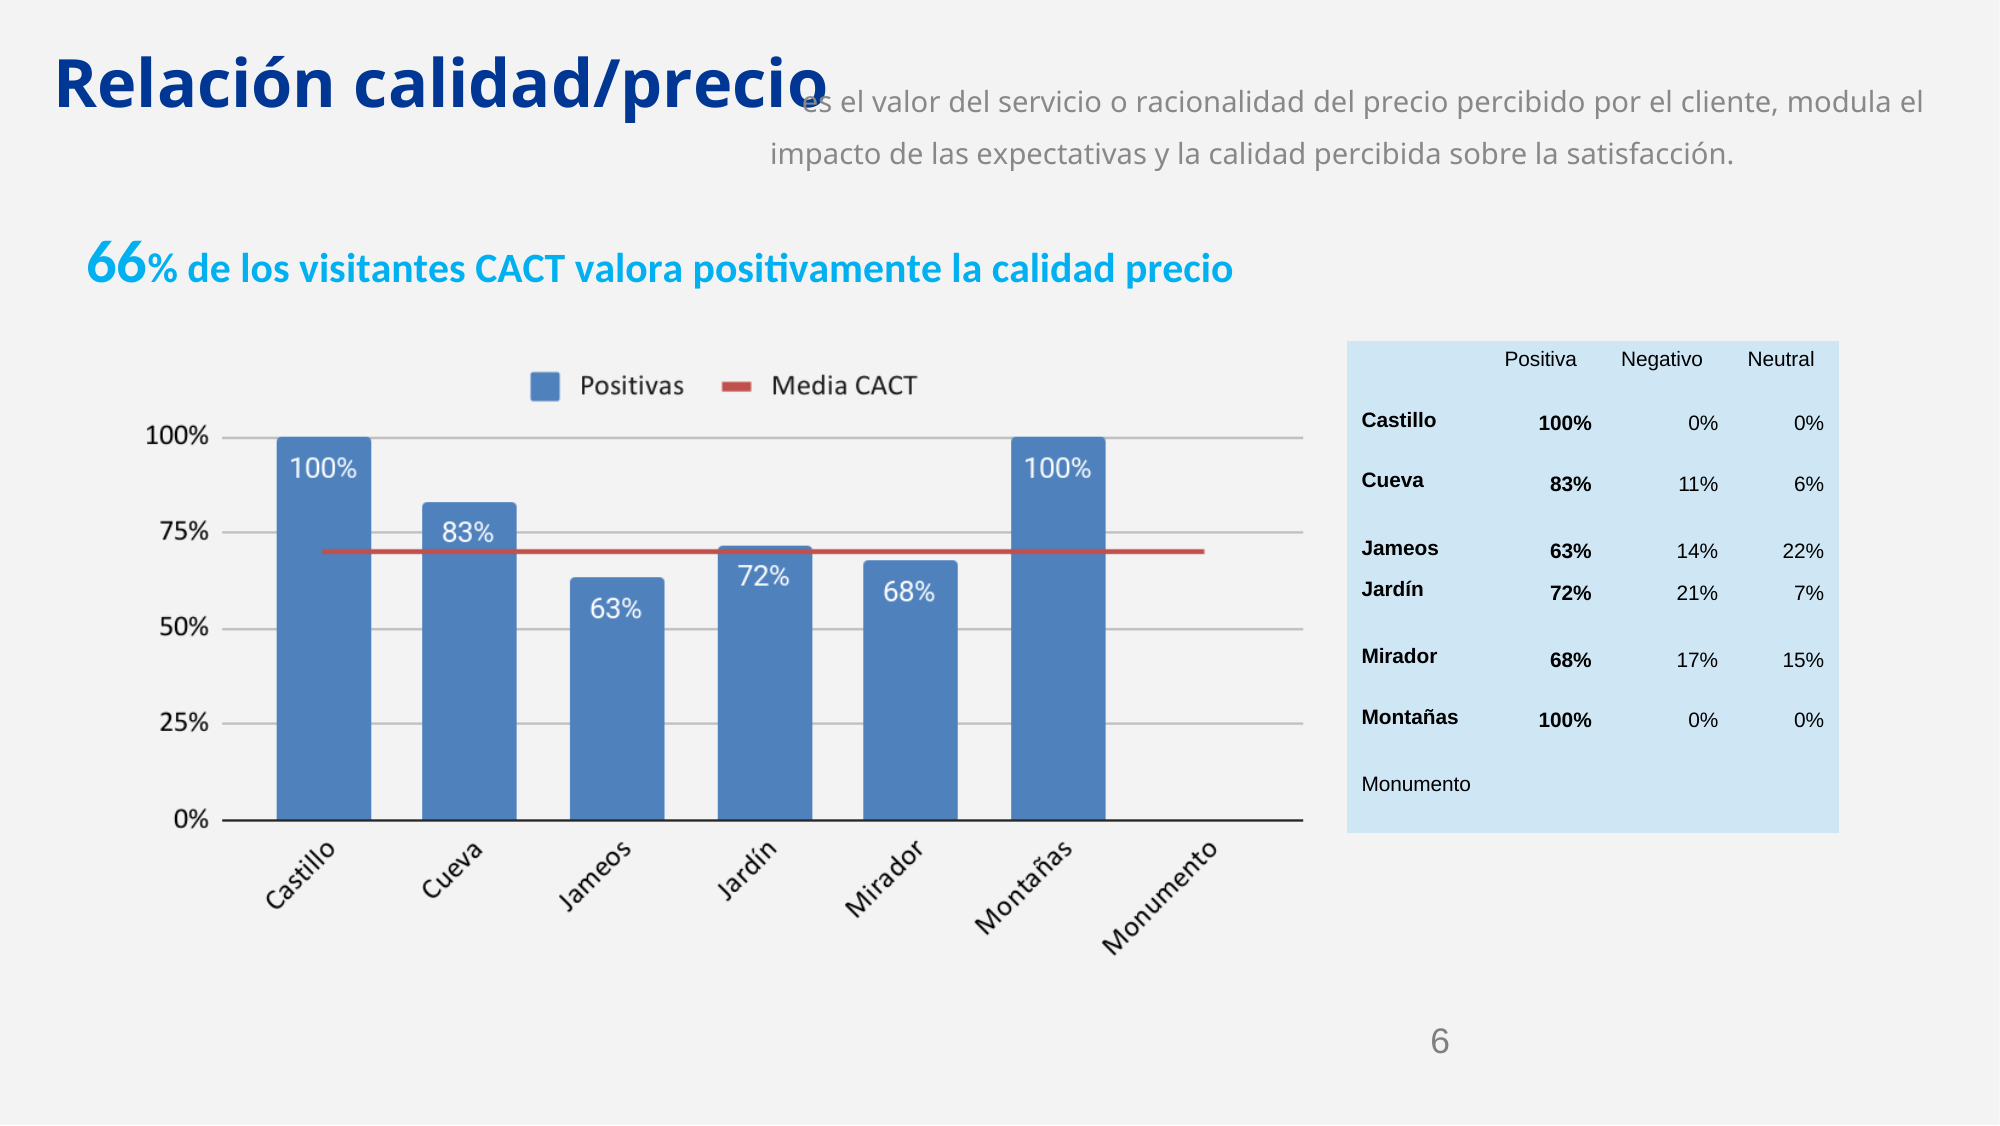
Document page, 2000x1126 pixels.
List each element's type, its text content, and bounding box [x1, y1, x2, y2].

table_cell 21% [1606, 570, 1733, 638]
table_cell 63% [1490, 529, 1606, 570]
table_cell 0% [1733, 401, 1839, 462]
table_cell Montañas [1347, 698, 1490, 765]
table_cell Monumento [1347, 765, 1490, 833]
table_cell 22% [1733, 529, 1839, 570]
table_cell 83% [1490, 462, 1606, 529]
table_cell 100% [1490, 401, 1606, 462]
table_cell [1606, 765, 1733, 833]
table_cell 0% [1606, 698, 1733, 765]
table_cell 11% [1606, 462, 1733, 529]
table_header [1347, 341, 1490, 401]
table_cell [1490, 765, 1606, 833]
picture [112, 340, 1336, 985]
table_cell 68% [1490, 638, 1606, 698]
table_cell 0% [1733, 698, 1839, 765]
table_header Neutral [1733, 341, 1839, 401]
text_box Relación calidad/precio [53, 0, 1928, 121]
table_cell Jameos [1347, 529, 1490, 570]
table_cell 7% [1733, 570, 1839, 638]
table_cell 15% [1733, 638, 1839, 698]
table_cell Jardín [1347, 570, 1490, 638]
table_cell 72% [1490, 570, 1606, 638]
text_box es el valor del servicio o racionalidad del precio percibido por el cliente, modula el impacto de las expectativas y la calidad percibida sobre la satisfacción. [742, 35, 1965, 289]
table_cell 6% [1733, 462, 1839, 529]
table_header Negativo [1606, 341, 1733, 401]
text_box <número> [1412, 1008, 1880, 1069]
table_cell 0% [1606, 401, 1733, 462]
table_cell Cueva [1347, 462, 1490, 529]
table_cell [1733, 765, 1839, 833]
text_box 66% de los visitantes CACT valora positivamente la calidad precio [71, 199, 1377, 289]
table_cell 100% [1490, 698, 1606, 765]
table_cell 14% [1606, 529, 1733, 570]
table_cell 17% [1606, 638, 1733, 698]
table_header Positiva [1490, 341, 1606, 401]
table_cell Castillo [1347, 401, 1490, 462]
table_cell Mirador [1347, 638, 1490, 698]
